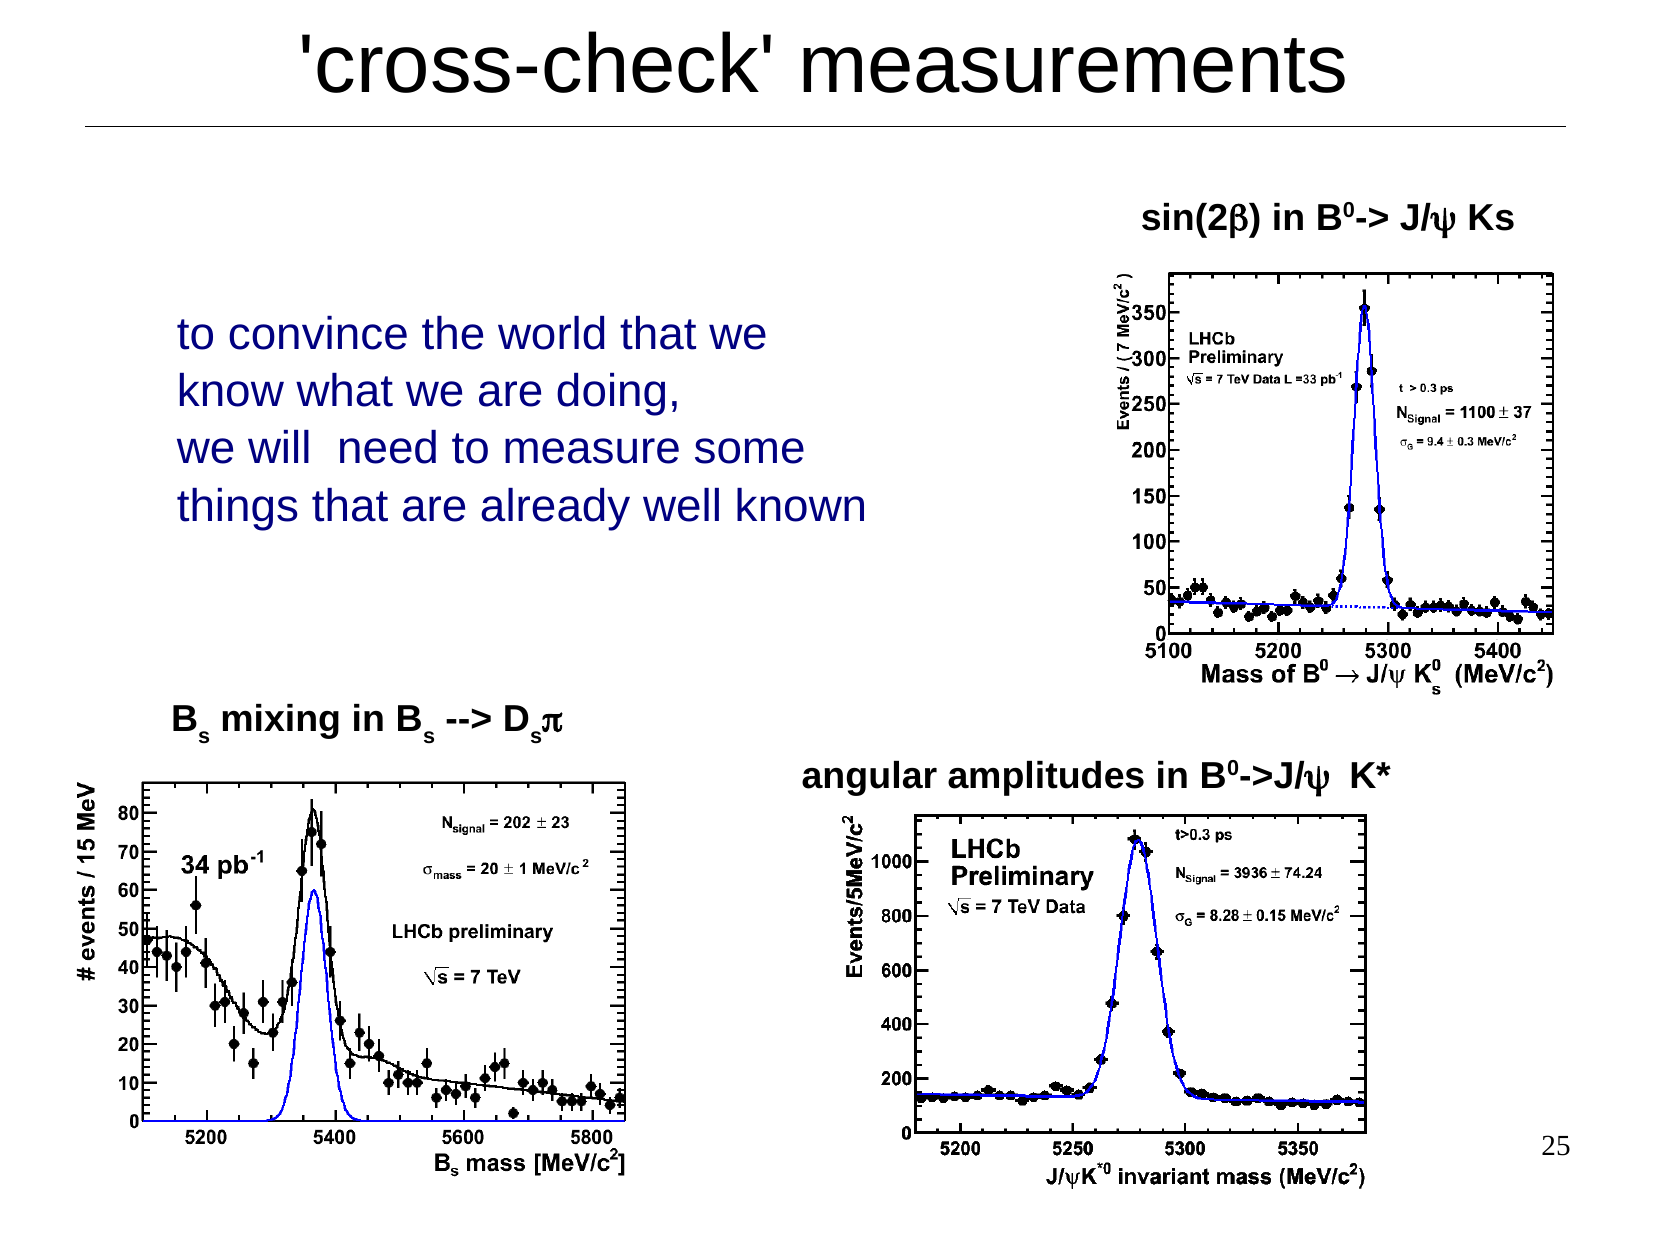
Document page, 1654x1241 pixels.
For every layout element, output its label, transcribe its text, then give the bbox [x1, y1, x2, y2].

text_box Bs mixing in Bs --> Dsp [156, 689, 581, 760]
text_box sin(2b) in B0-> J/y Ks [1126, 188, 1536, 253]
text_box angular amplitudes in B0->J/y K* [786, 746, 1402, 811]
text_box to convince the world that we know what we are doing, we will need to measure some things that are already well known [162, 300, 881, 539]
picture [59, 761, 654, 1189]
picture [832, 795, 1424, 1197]
title 'cross-check' measurements [79, 5, 1568, 121]
picture [1102, 251, 1576, 706]
